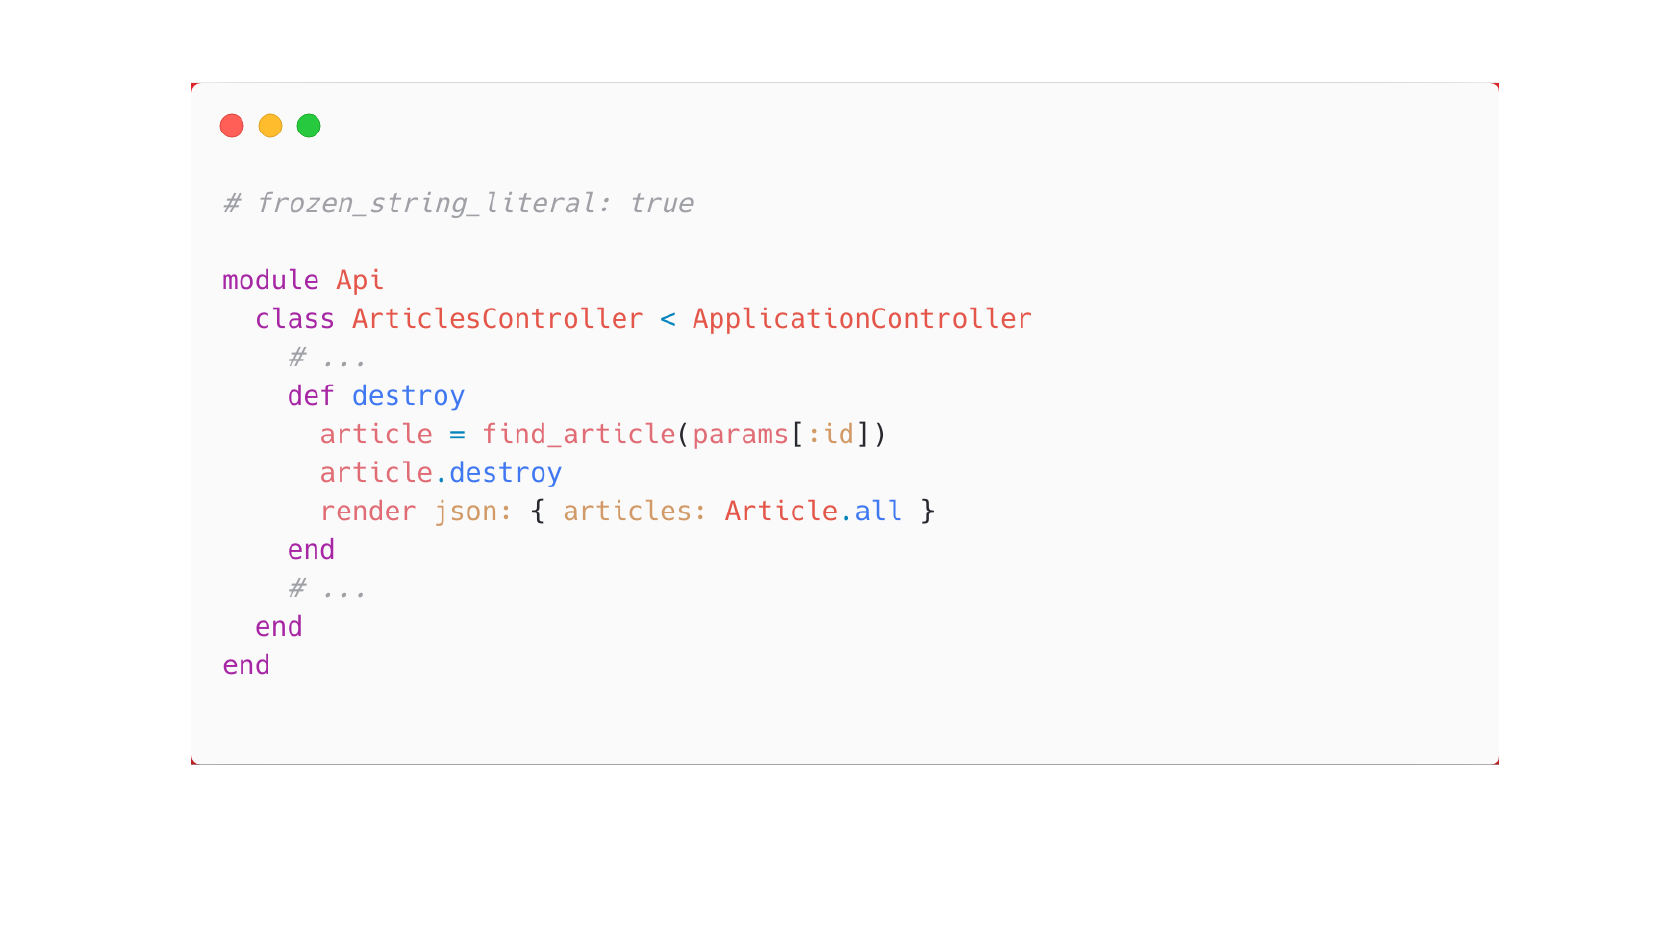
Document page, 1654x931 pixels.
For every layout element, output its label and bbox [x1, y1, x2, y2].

picture [191, 82, 1499, 766]
